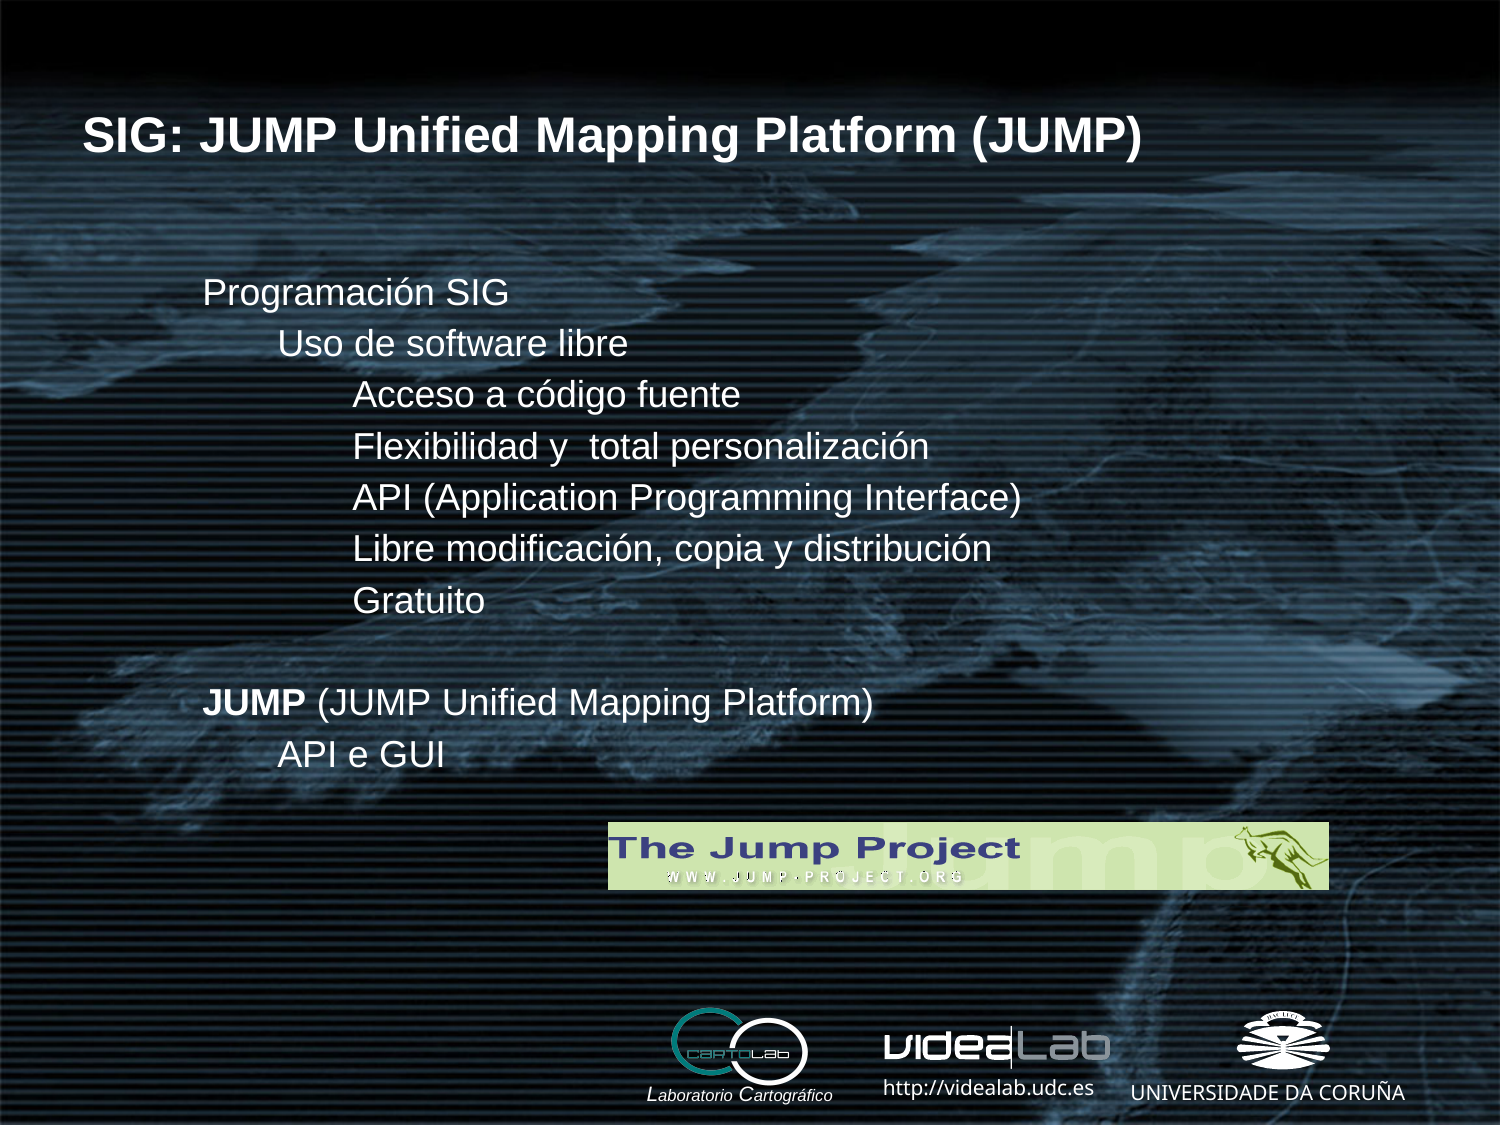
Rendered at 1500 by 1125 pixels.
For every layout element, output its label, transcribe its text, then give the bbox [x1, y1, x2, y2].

list Programación SIG Uso de software libre Acceso a código fuente Flexibilidad y total personalización API (Application Programming Interface) Libre modificación, copia y distribución Gratuito JUMP (JUMP Unified Mapping Platform) API e GUI [112, 160, 1388, 1001]
picture [0, 0, 1500, 1125]
text_box SIG: JUMP Unified Mapping Platform (JUMP) [82, 106, 1359, 164]
